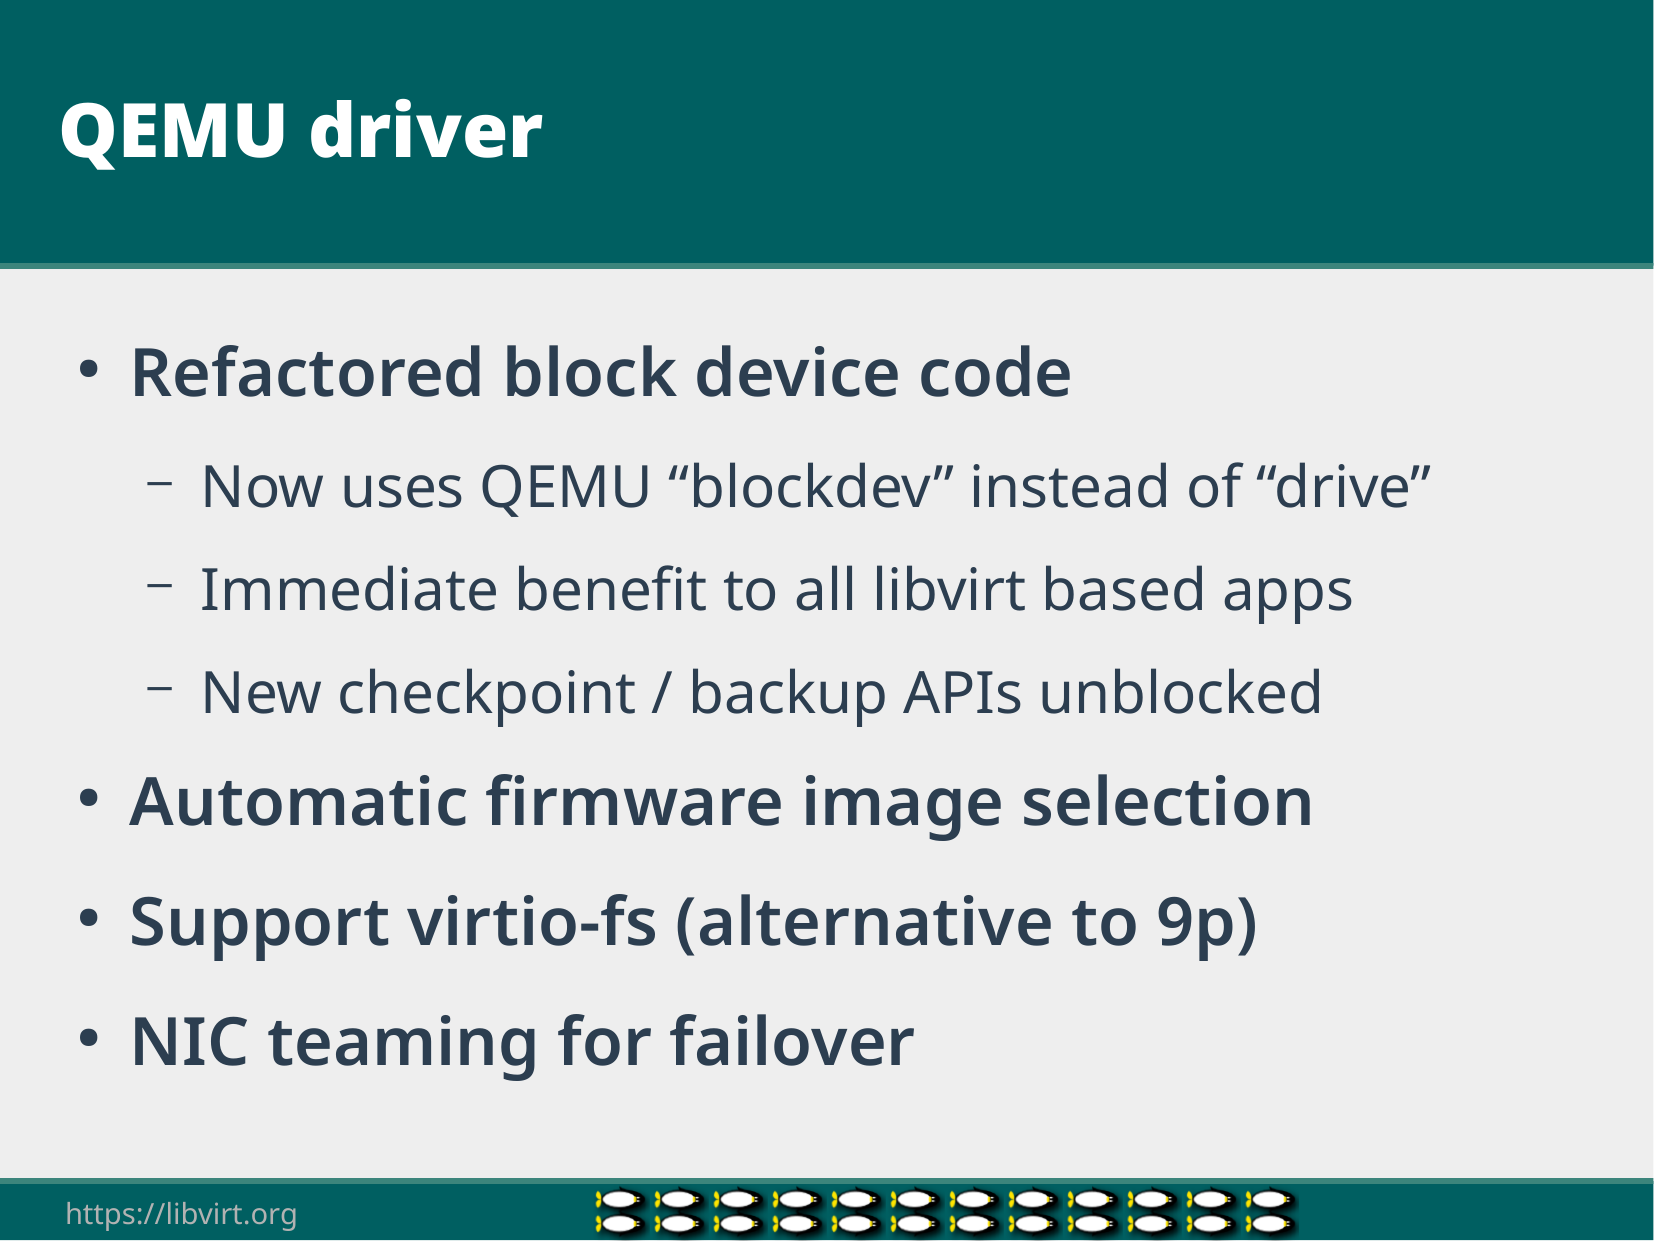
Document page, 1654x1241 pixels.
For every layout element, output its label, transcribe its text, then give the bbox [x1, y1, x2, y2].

title QEMU driver [59, 49, 1595, 207]
text_box [590, 1181, 1300, 1241]
list Refactored block device code Now uses QEMU “blockdev” instead of “drive” Immediate benefit to all libvirt based apps New checkpoint / backup APIs unblocked Automatic firmware image selection Support virtio-fs (alternative to 9p) NIC teaming for failover [59, 324, 1595, 1152]
